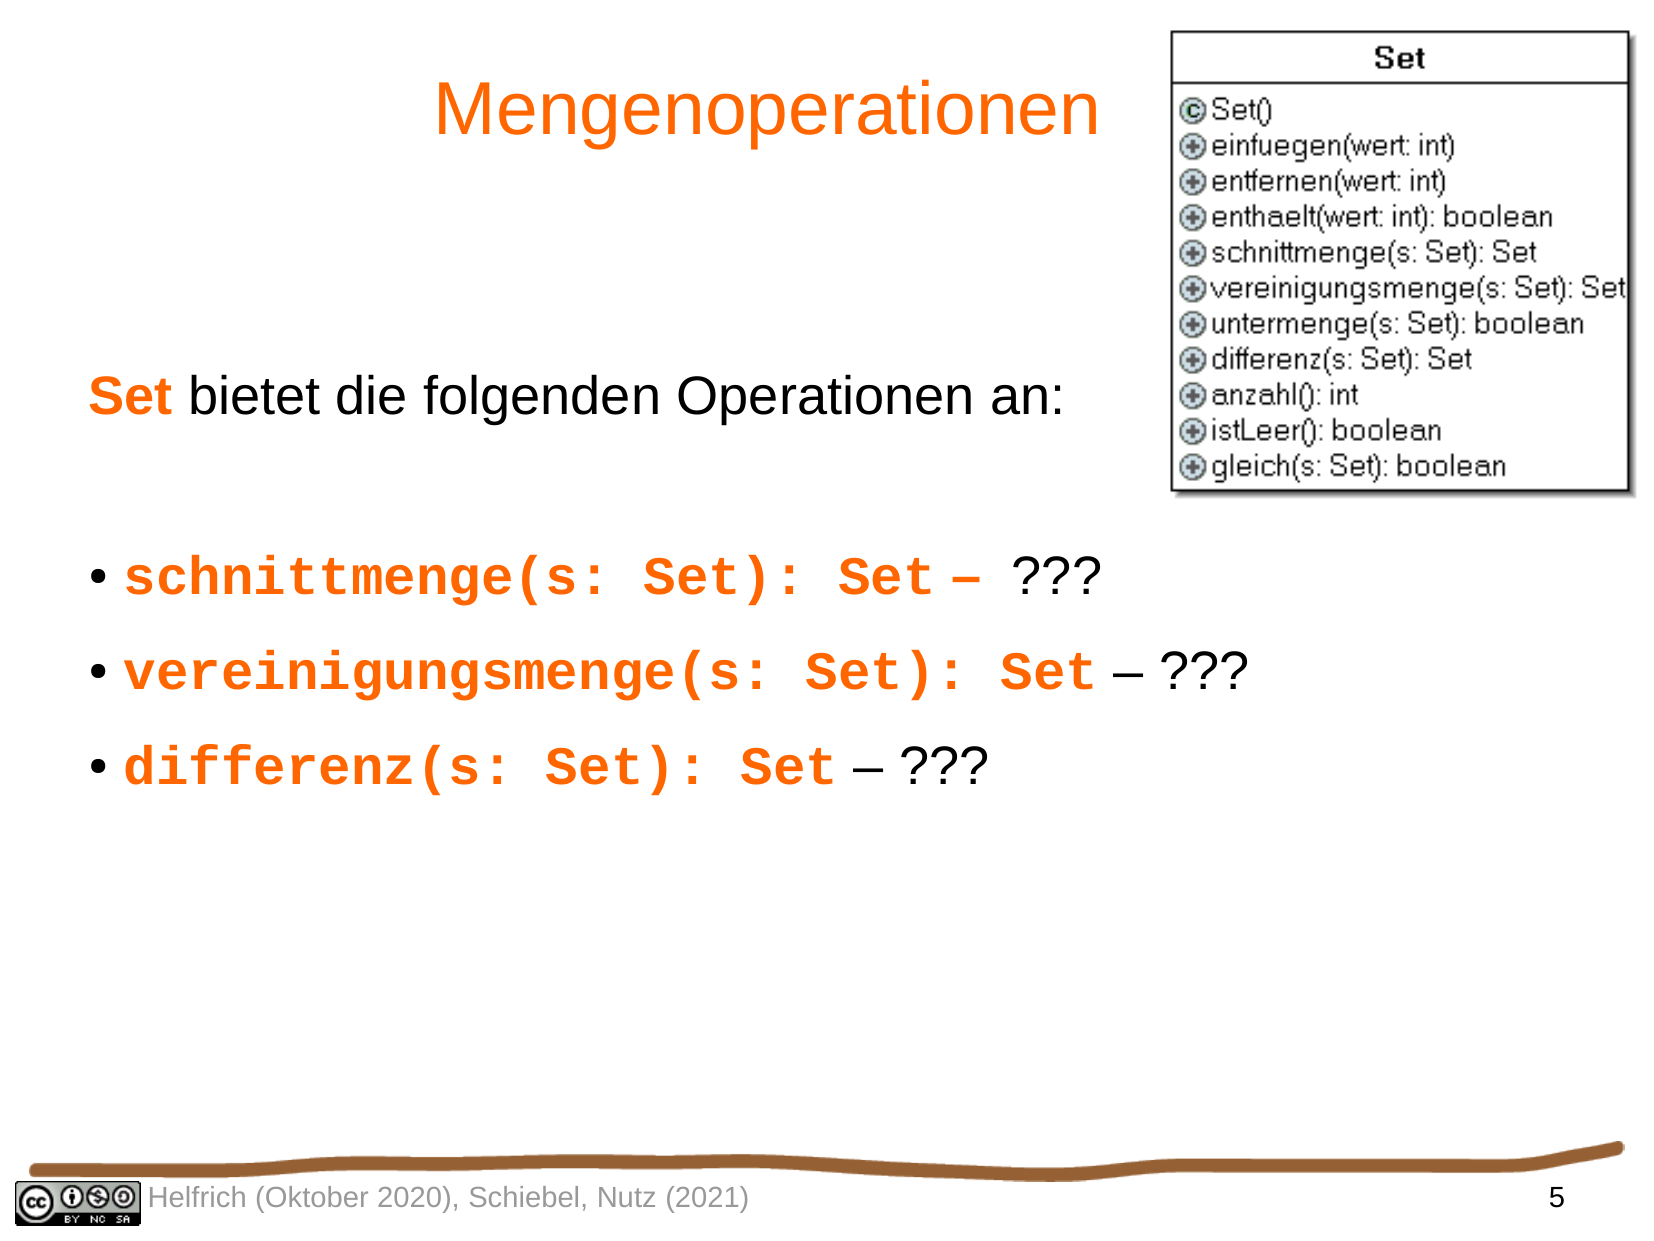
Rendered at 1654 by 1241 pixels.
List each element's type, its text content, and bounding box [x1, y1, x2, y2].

picture [15, 1141, 1625, 1226]
picture [1169, 29, 1639, 501]
title Mengenoperationen [88, 39, 1169, 178]
list Set bietet die folgenden Operationen an: schnittmenge(s: Set): Set – ??? vereinigungsmenge(s: Set): Set – ??? differenz(s: Set): Set – ??? [88, 275, 1565, 1142]
